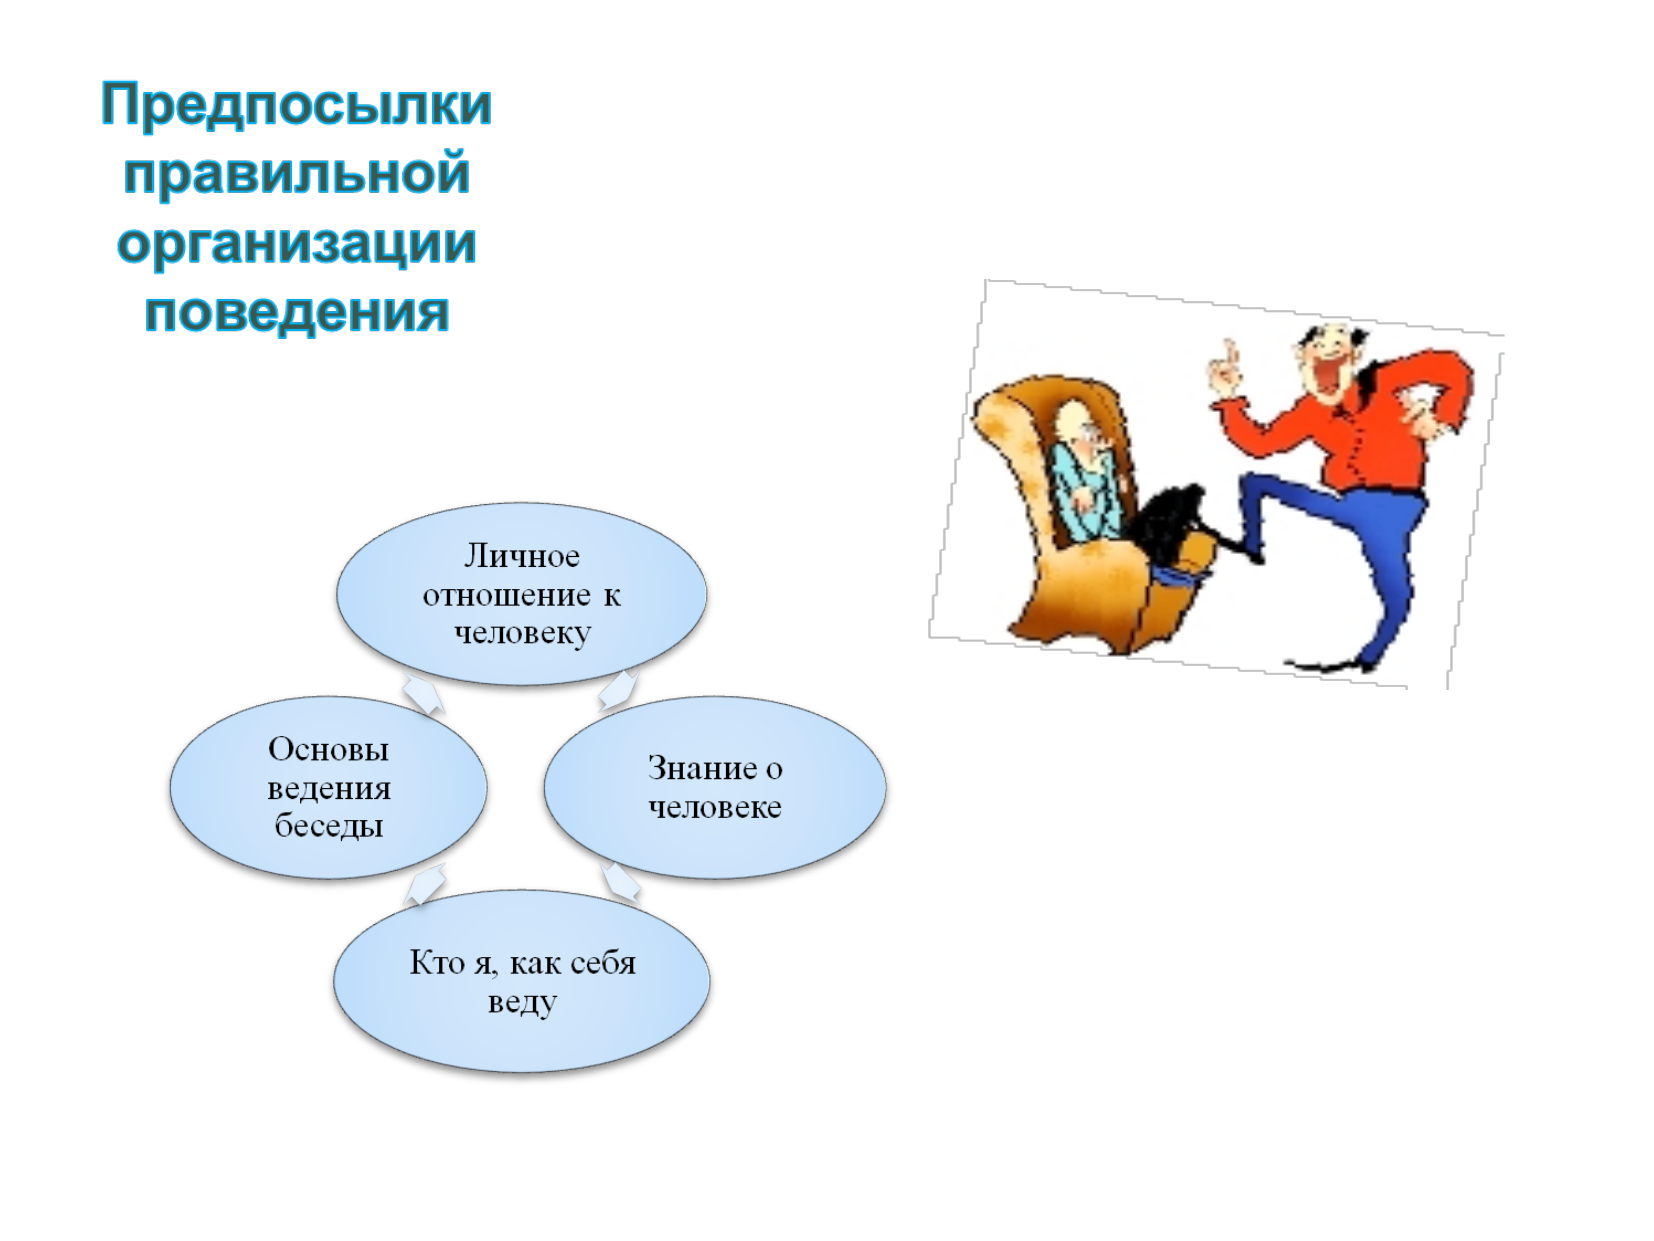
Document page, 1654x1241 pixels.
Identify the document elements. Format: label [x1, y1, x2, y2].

picture [24, 50, 570, 402]
picture [0, 279, 1505, 1092]
